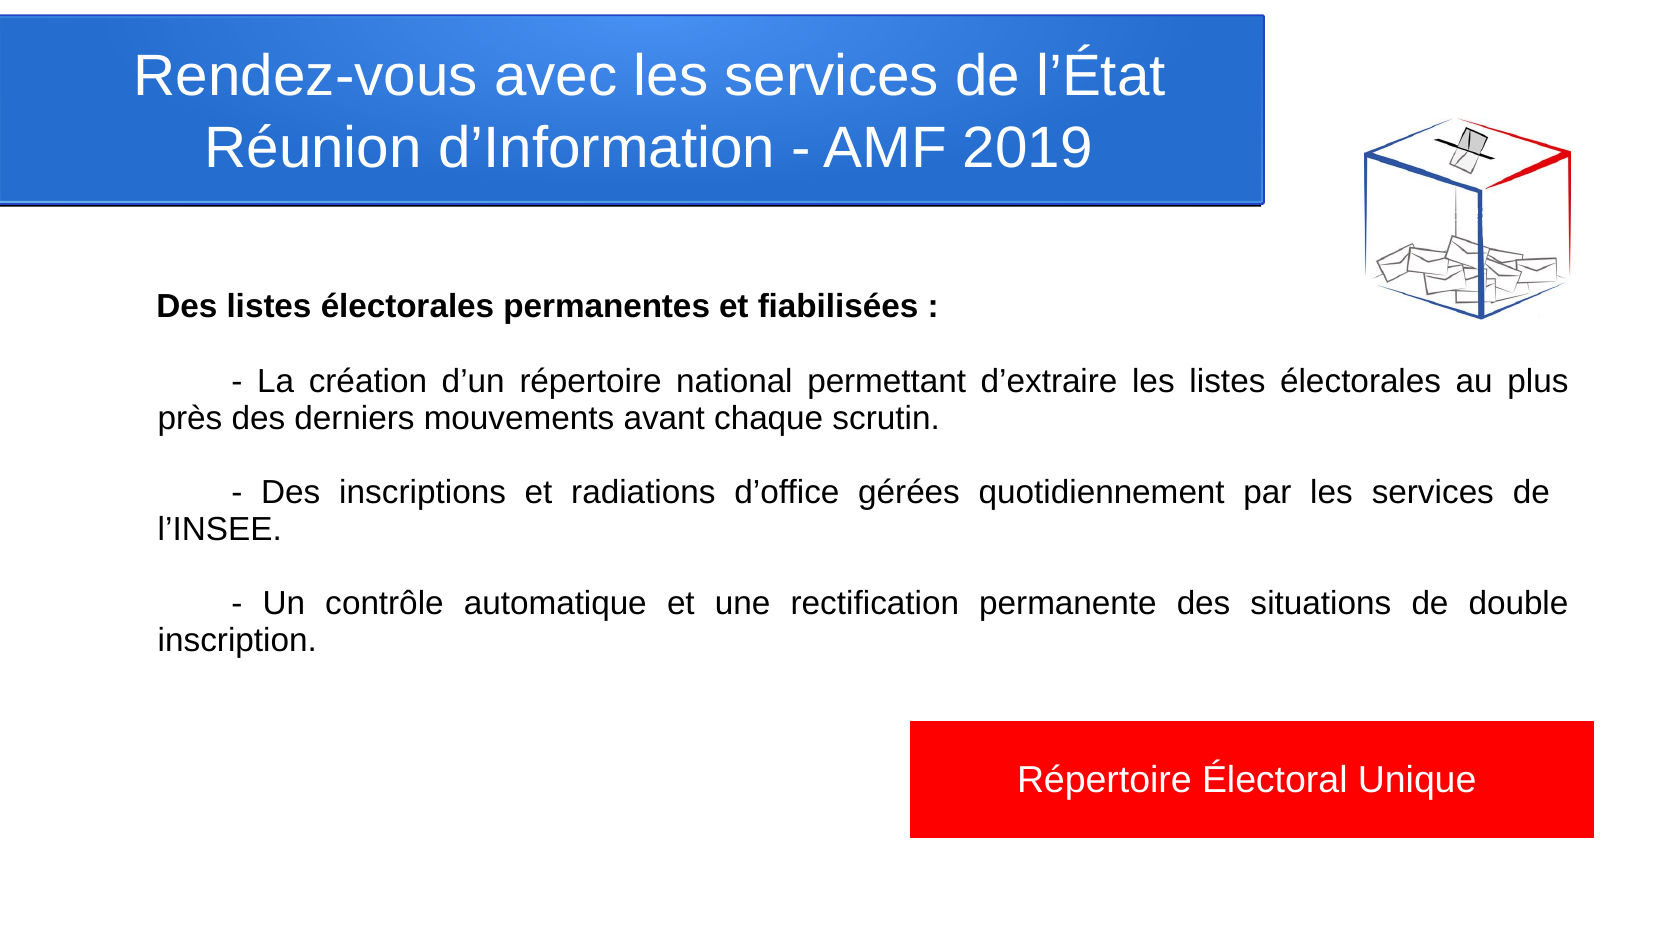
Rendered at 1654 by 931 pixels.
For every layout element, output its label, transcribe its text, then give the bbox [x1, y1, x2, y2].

picture [1364, 118, 1571, 329]
title Rendez-vous avec les services de l’État Réunion d’Information - AMF 2019 [82, 35, 1235, 189]
subtitle Des listes électorales permanentes et fiabilisées : - La création d’un répertoire national permettant d’extraire les listes électorales au plus près des derniers mouvements avant chaque scrutin. - Des inscriptions et radiations d’office gérées quotidiennement par les services de l’INSEE. - Un contrôle automatique et une rectification permanente des situations de double inscription. [82, 224, 1571, 764]
text_box Répertoire Électoral Unique [909, 720, 1595, 839]
